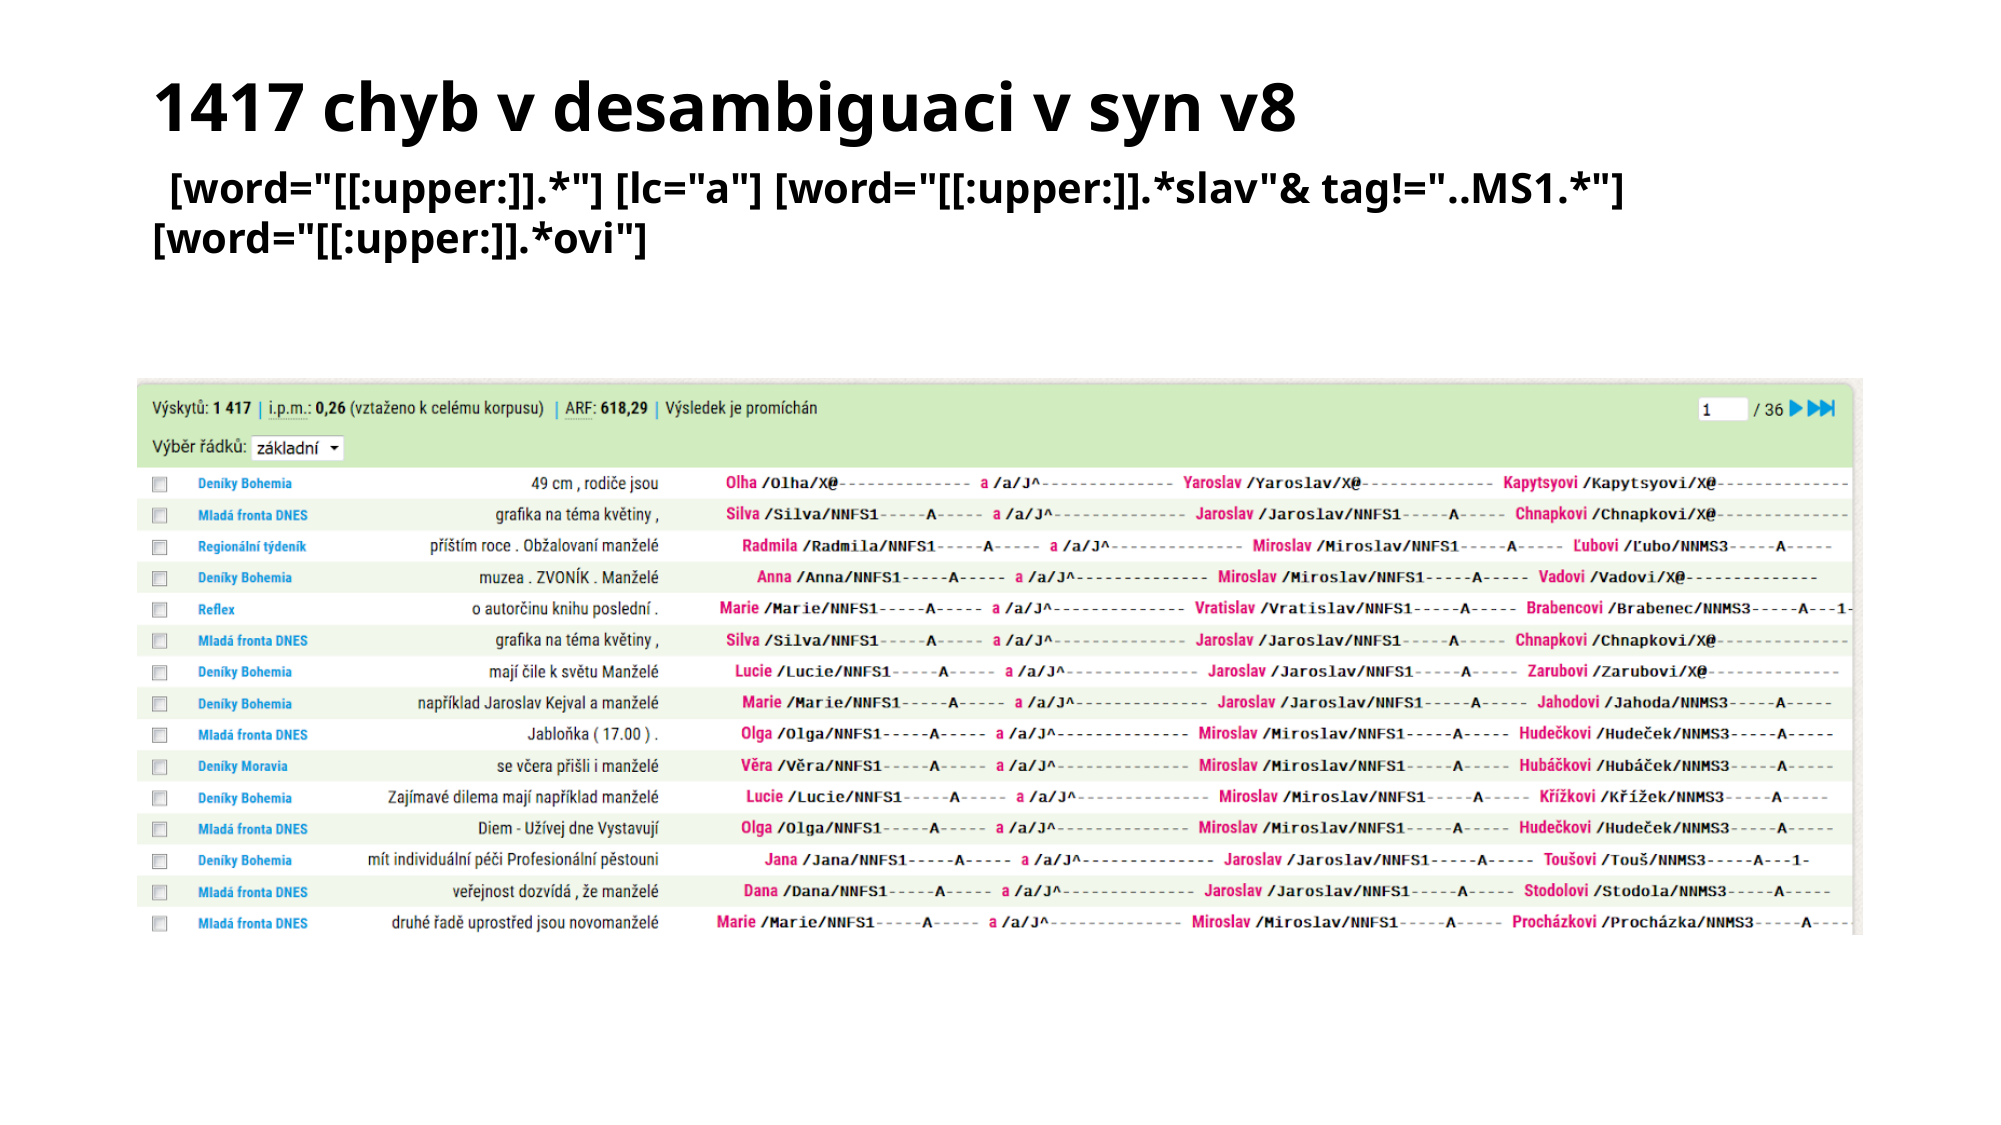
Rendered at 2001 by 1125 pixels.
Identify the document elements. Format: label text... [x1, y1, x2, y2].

picture [137, 378, 1863, 935]
title 1417 chyb v desambiguaci v syn v8 [word="[[:upper:]].*"] [lc="a"] [word="[[:upper:]].*slav"& tag!="..MS1.*"] [word="[[:upper:]].*ovi"] [137, 59, 1863, 278]
